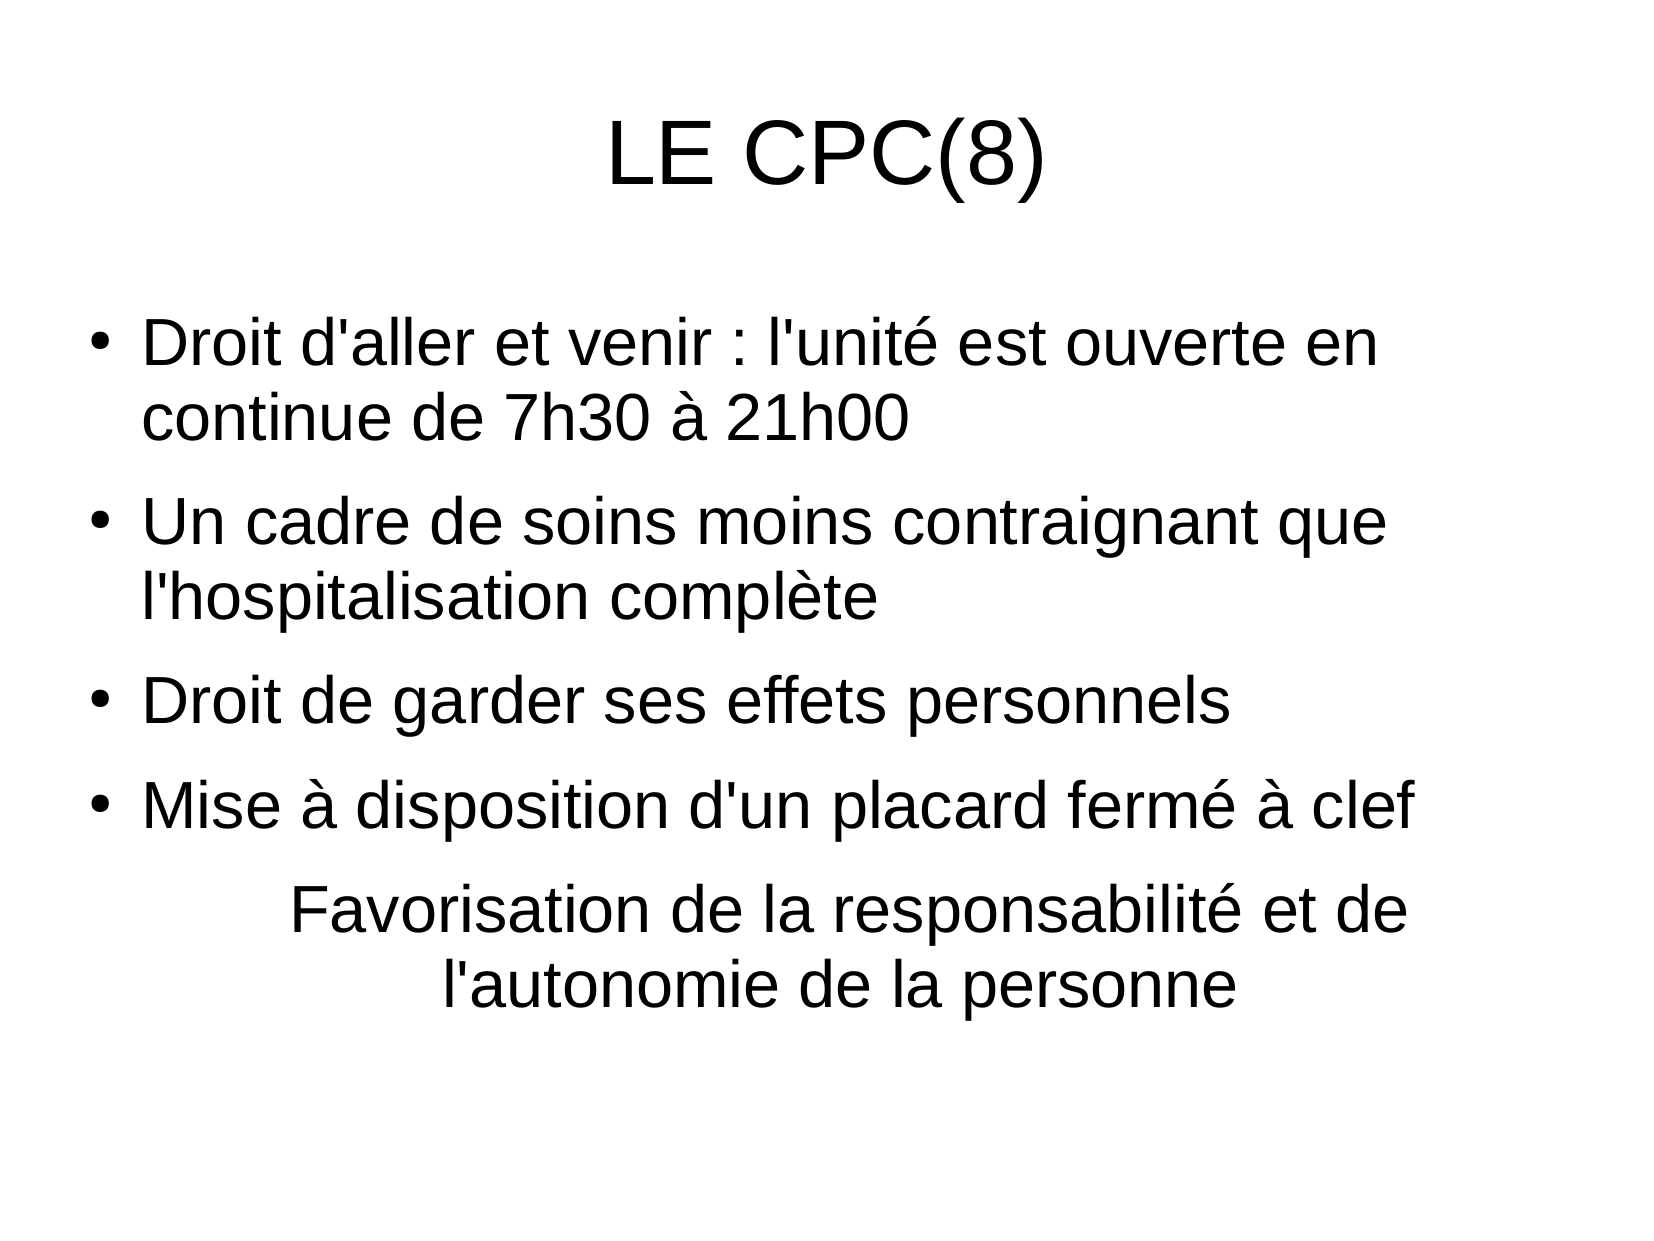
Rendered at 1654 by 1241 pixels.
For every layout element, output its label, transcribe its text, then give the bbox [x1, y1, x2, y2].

list Droit d'aller et venir : l'unité est ouverte en continue de 7h30 à 21h00 Un cadre de soins moins contraignant que l'hospitalisation complète Droit de garder ses effets personnels Mise à disposition d'un placard fermé à clef Favorisation de la responsabilité et de l'autonomie de la personne [70, 305, 1559, 1124]
title LE CPC(8) [82, 49, 1571, 257]
